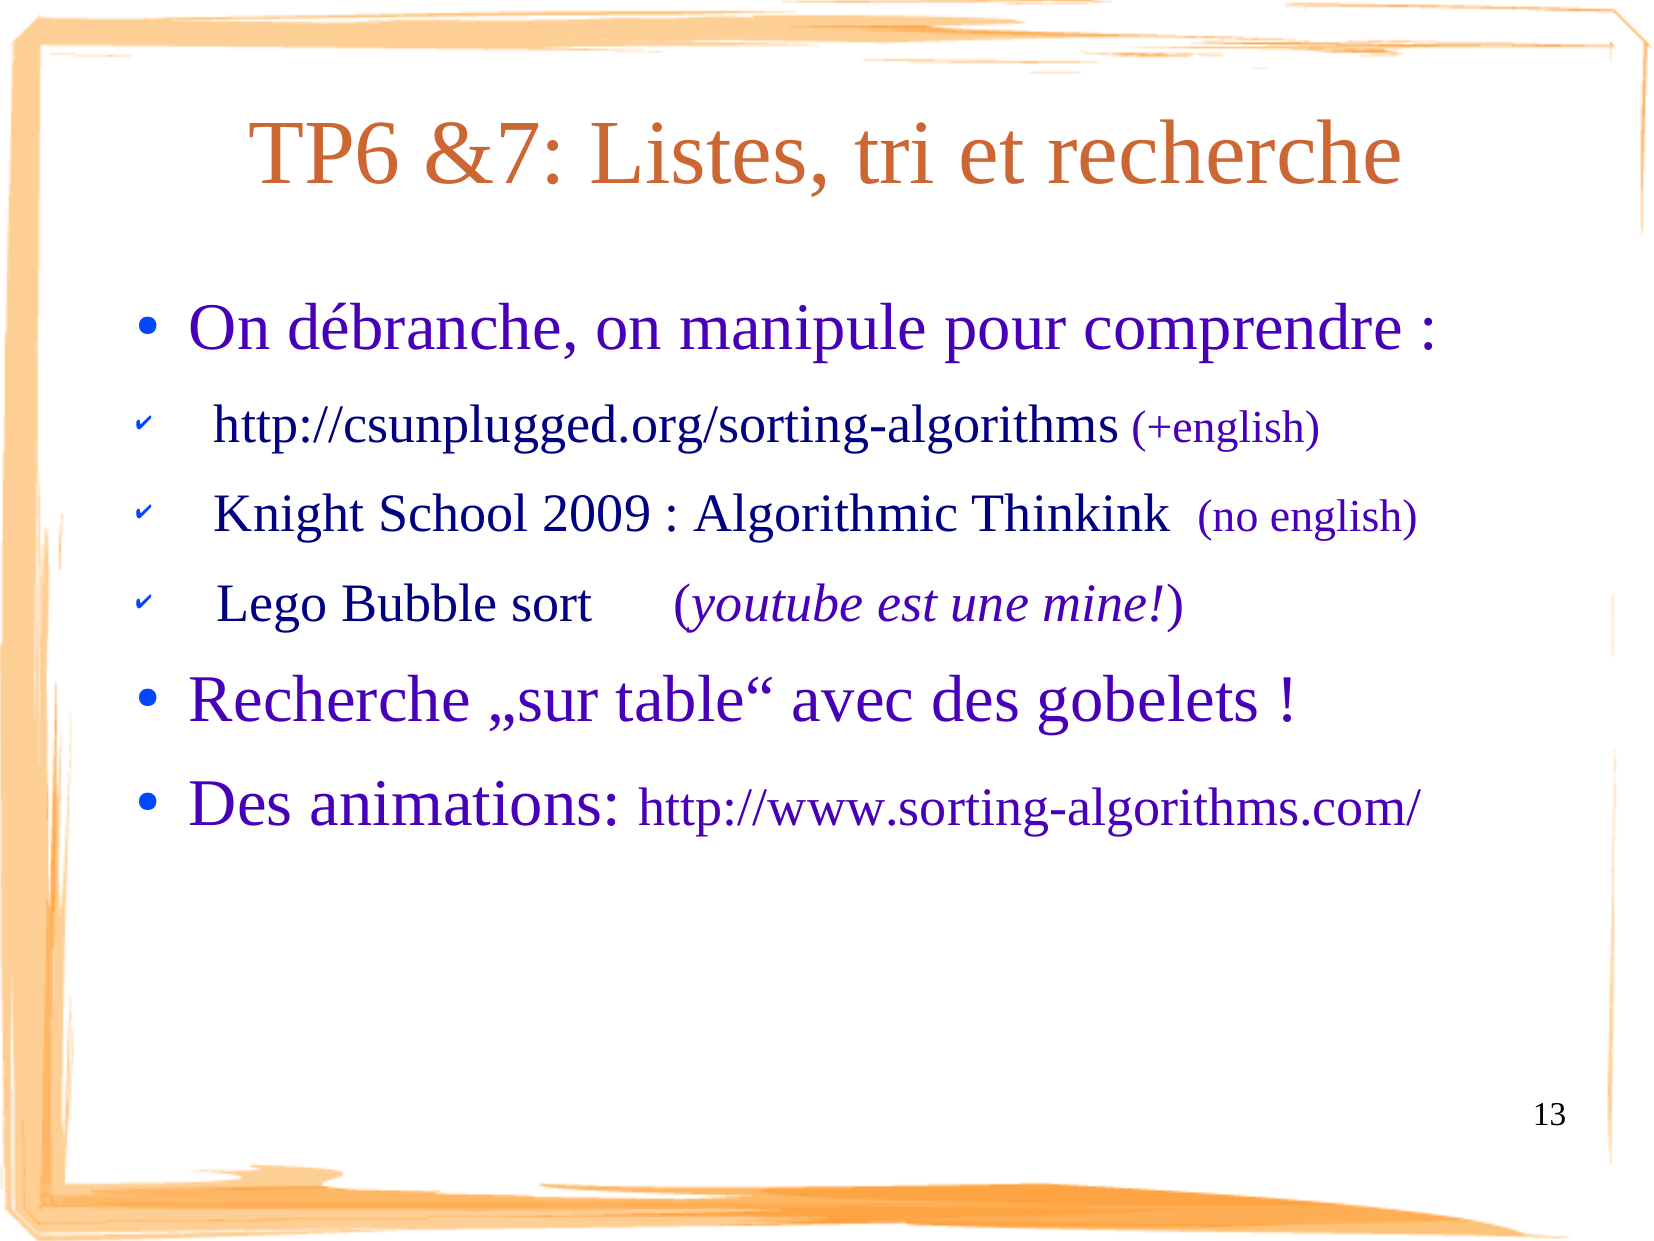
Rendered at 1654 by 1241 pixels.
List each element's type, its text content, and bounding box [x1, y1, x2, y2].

picture [0, 0, 1654, 1241]
title TP6 &7: Listes, tri et recherche [82, 49, 1571, 257]
list On débranche, on manipule pour comprendre : http://csunplugged.org/sorting-algorithms (+english) Knight School 2009 : Algorithmic Thinkink (no english) Lego Bubble sort (youtube est une mine!) Recherche „sur table“ avec des gobelets ! Des animations: http://www.sorting-algorithms.com/ [118, 290, 1571, 1063]
